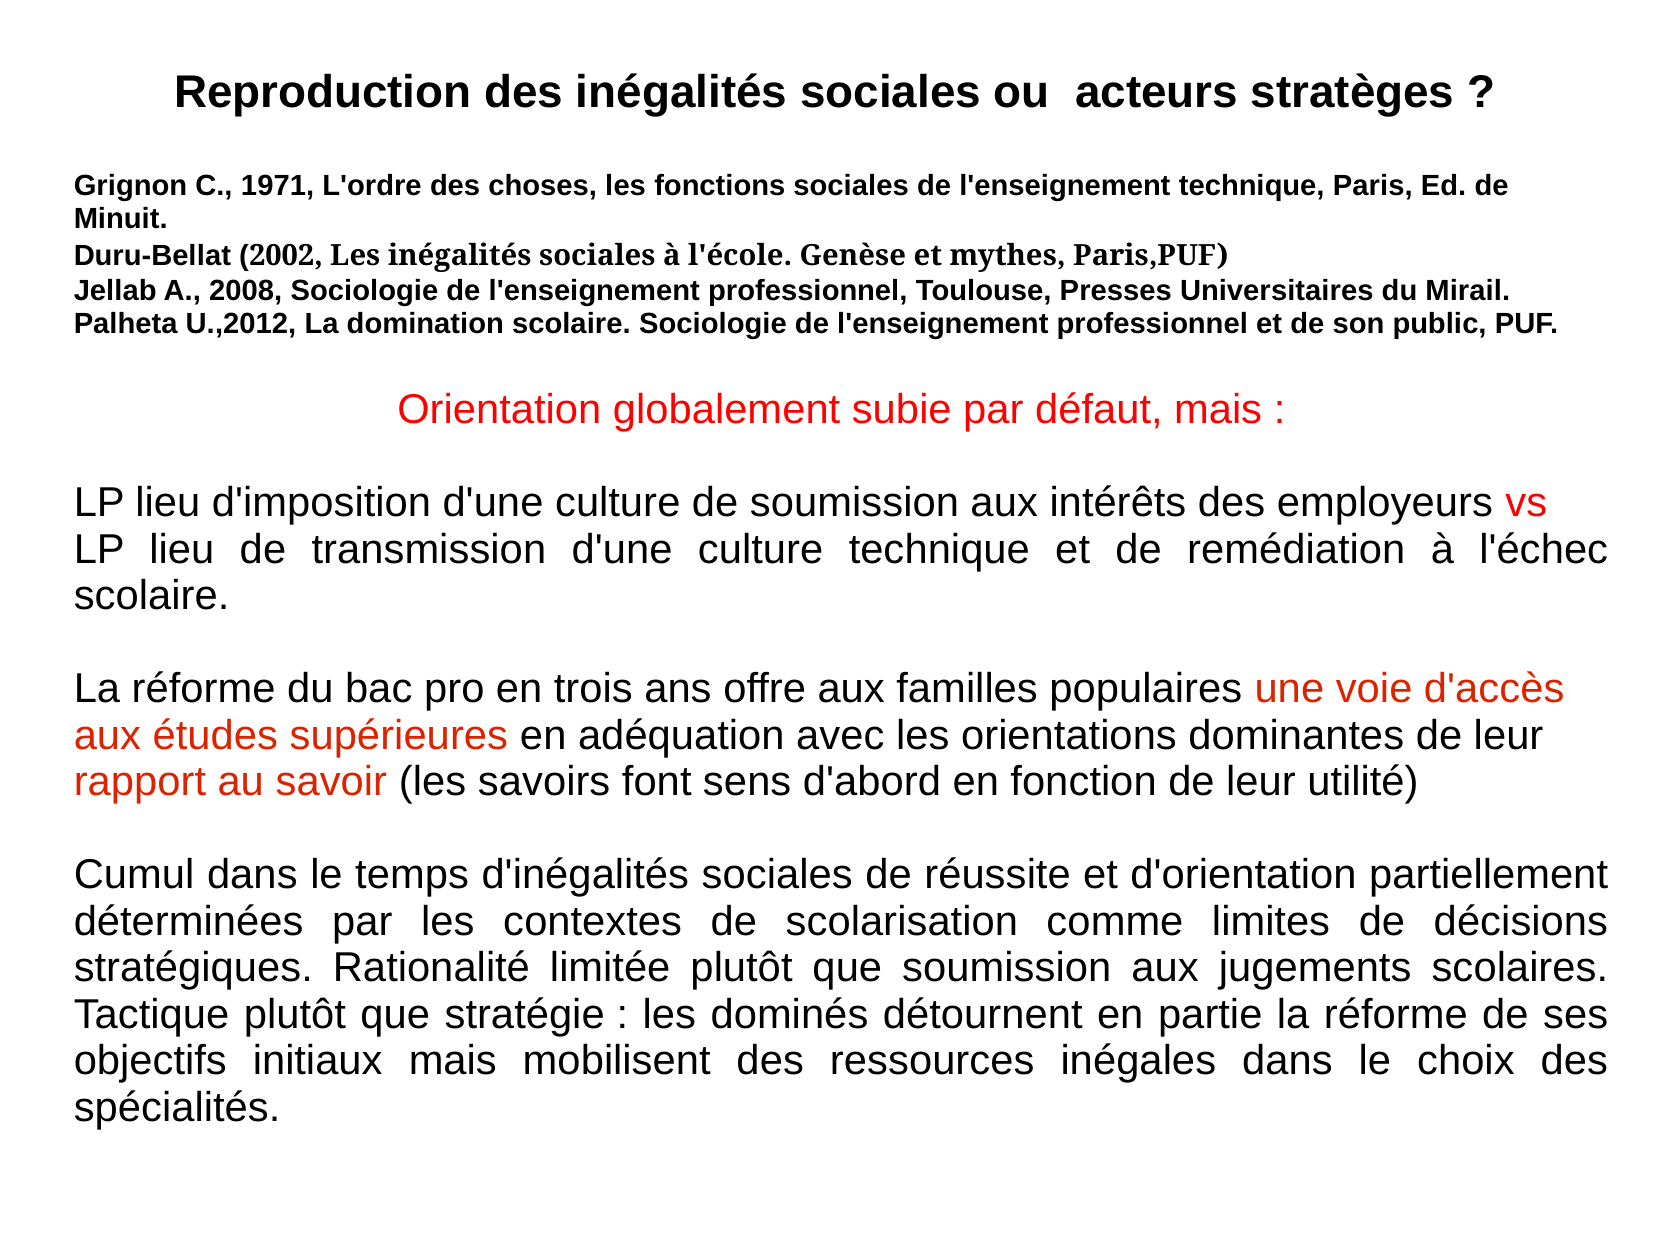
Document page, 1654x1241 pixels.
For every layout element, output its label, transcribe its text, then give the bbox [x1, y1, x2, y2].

text_box Reproduction des inégalités sociales ou acteurs stratèges ? Grignon C., 1971, L'ordre des choses, les fonctions sociales de l'enseignement technique, Paris, Ed. de Minuit. Duru-Bellat (2002, Les inégalités sociales à l'école. Genèse et mythes, Paris,PUF) Jellab A., 2008, Sociologie de l'enseignement professionnel, Toulouse, Presses Universitaires du Mirail. Palheta U.,2012, La domination scolaire. Sociologie de l'enseignement professionnel et de son public, PUF. Orientation globalement subie par défaut, mais : LP lieu d'imposition d'une culture de soumission aux intérêts des employeurs vs LP lieu de transmission d'une culture technique et de remédiation à l'échec scolaire. La réforme du bac pro en trois ans offre aux familles populaires une voie d'accès aux études supérieures en adéquation avec les orientations dominantes de leur rapport au savoir (les savoirs font sens d'abord en fonction de leur utilité) Cumul dans le temps d'inégalités sociales de réussite et d'orientation partiellement déterminées par les contextes de scolarisation comme limites de décisions stratégiques. Rationalité limitée plutôt que soumission aux jugements scolaires. Tactique plutôt que stratégie : les dominés détournent en partie la réforme de ses objectifs initiaux mais mobilisent des ressources inégales dans le choix des spécialités. [59, 59, 1625, 1241]
